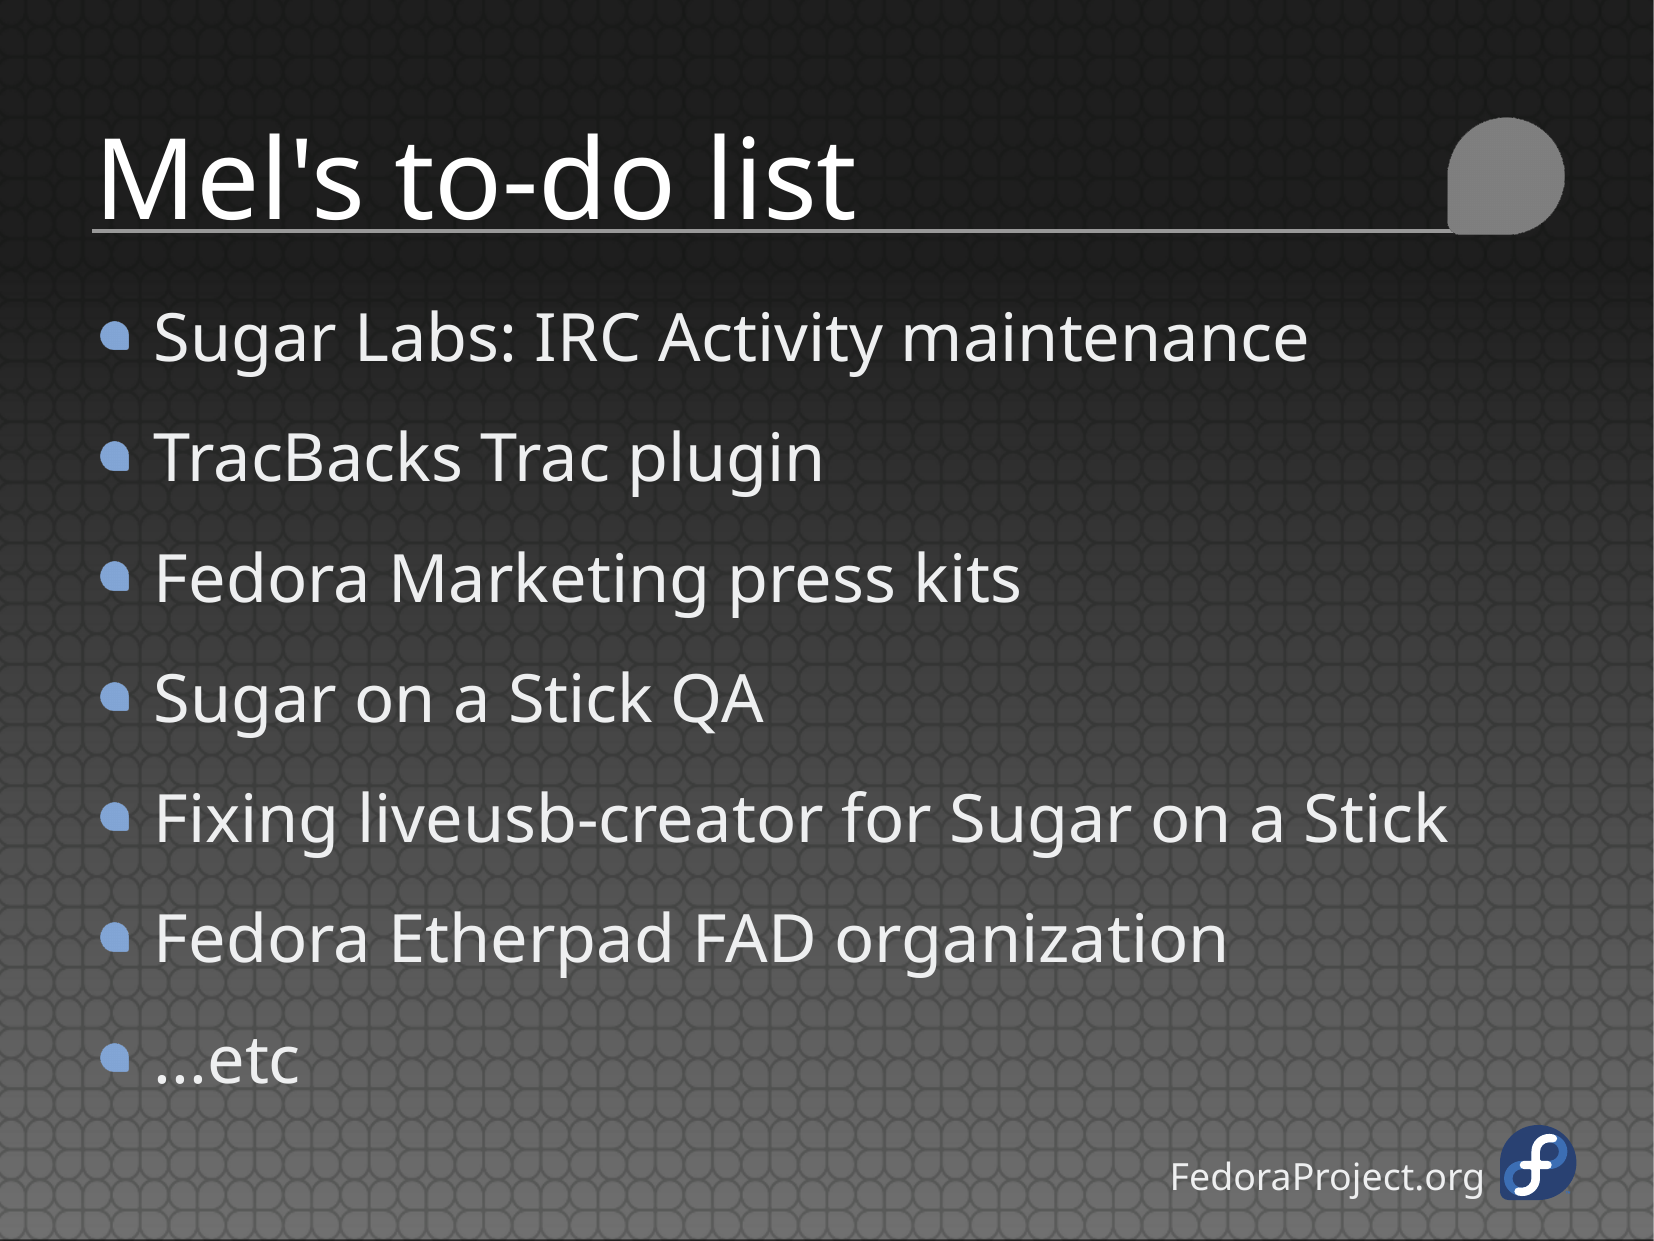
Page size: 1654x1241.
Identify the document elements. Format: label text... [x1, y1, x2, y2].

picture [0, 0, 1654, 1241]
title Mel's to-do list [94, 100, 1426, 251]
list Sugar Labs: IRC Activity maintenance TracBacks Trac plugin Fedora Marketing press kits Sugar on a Stick QA Fixing liveusb-creator for Sugar on a Stick Fedora Etherpad FAD organization ...etc [82, 290, 1571, 1094]
